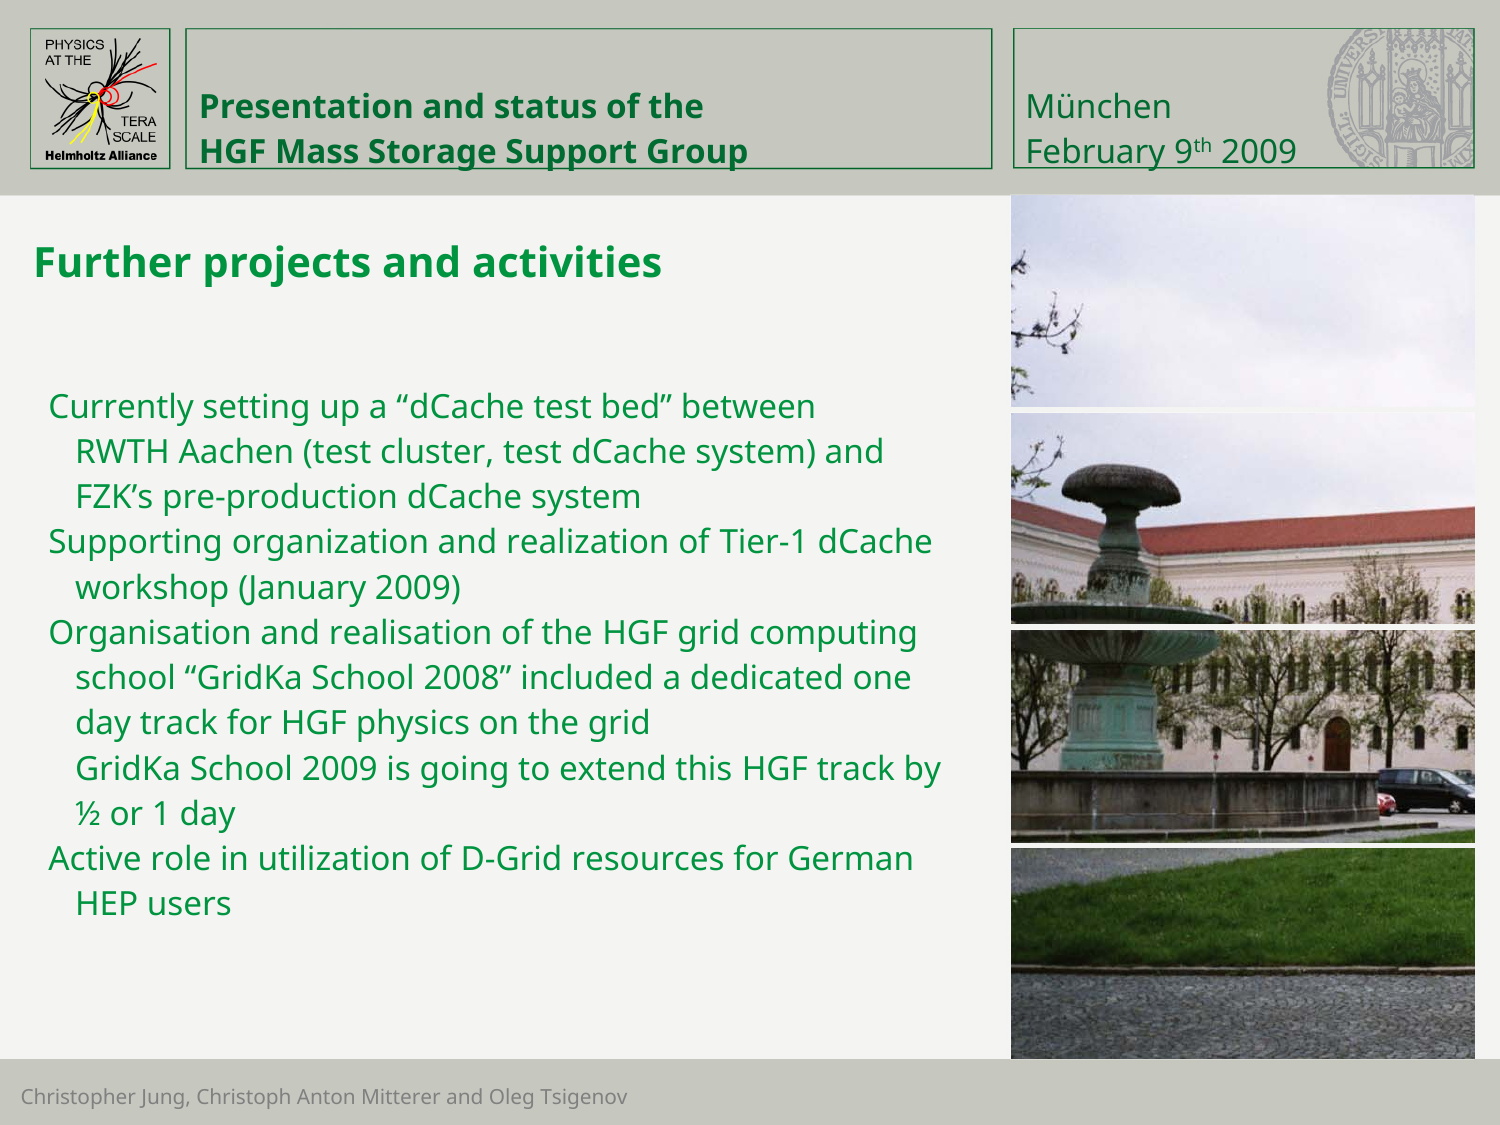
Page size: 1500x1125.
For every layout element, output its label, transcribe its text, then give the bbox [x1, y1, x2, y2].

text_box München February 9th 2009 [1010, 75, 1337, 181]
text_box Presentation and status of the HGF Mass Storage Support Group [183, 75, 860, 181]
text_box Christopher Jung, Christoph Anton Mitterer and Oleg Tsigenov [5, 1074, 676, 1119]
picture [0, 0, 1500, 1125]
text_box Currently setting up a “dCache test bed” between RWTH Aachen (test cluster, test dCache system) and FZK’s pre-production dCache system Supporting organization and realization of Tier-1 dCache workshop (January 2009) Organisation and realisation of the HGF grid computing school “GridKa School 2008” included a dedicated one day track for HGF physics on the grid GridKa School 2009 is going to extend this HGF track by ½ or 1 day Active role in utilization of D-Grid resources for German HEP users [21, 375, 976, 934]
text_box Further projects and activities [18, 224, 788, 298]
